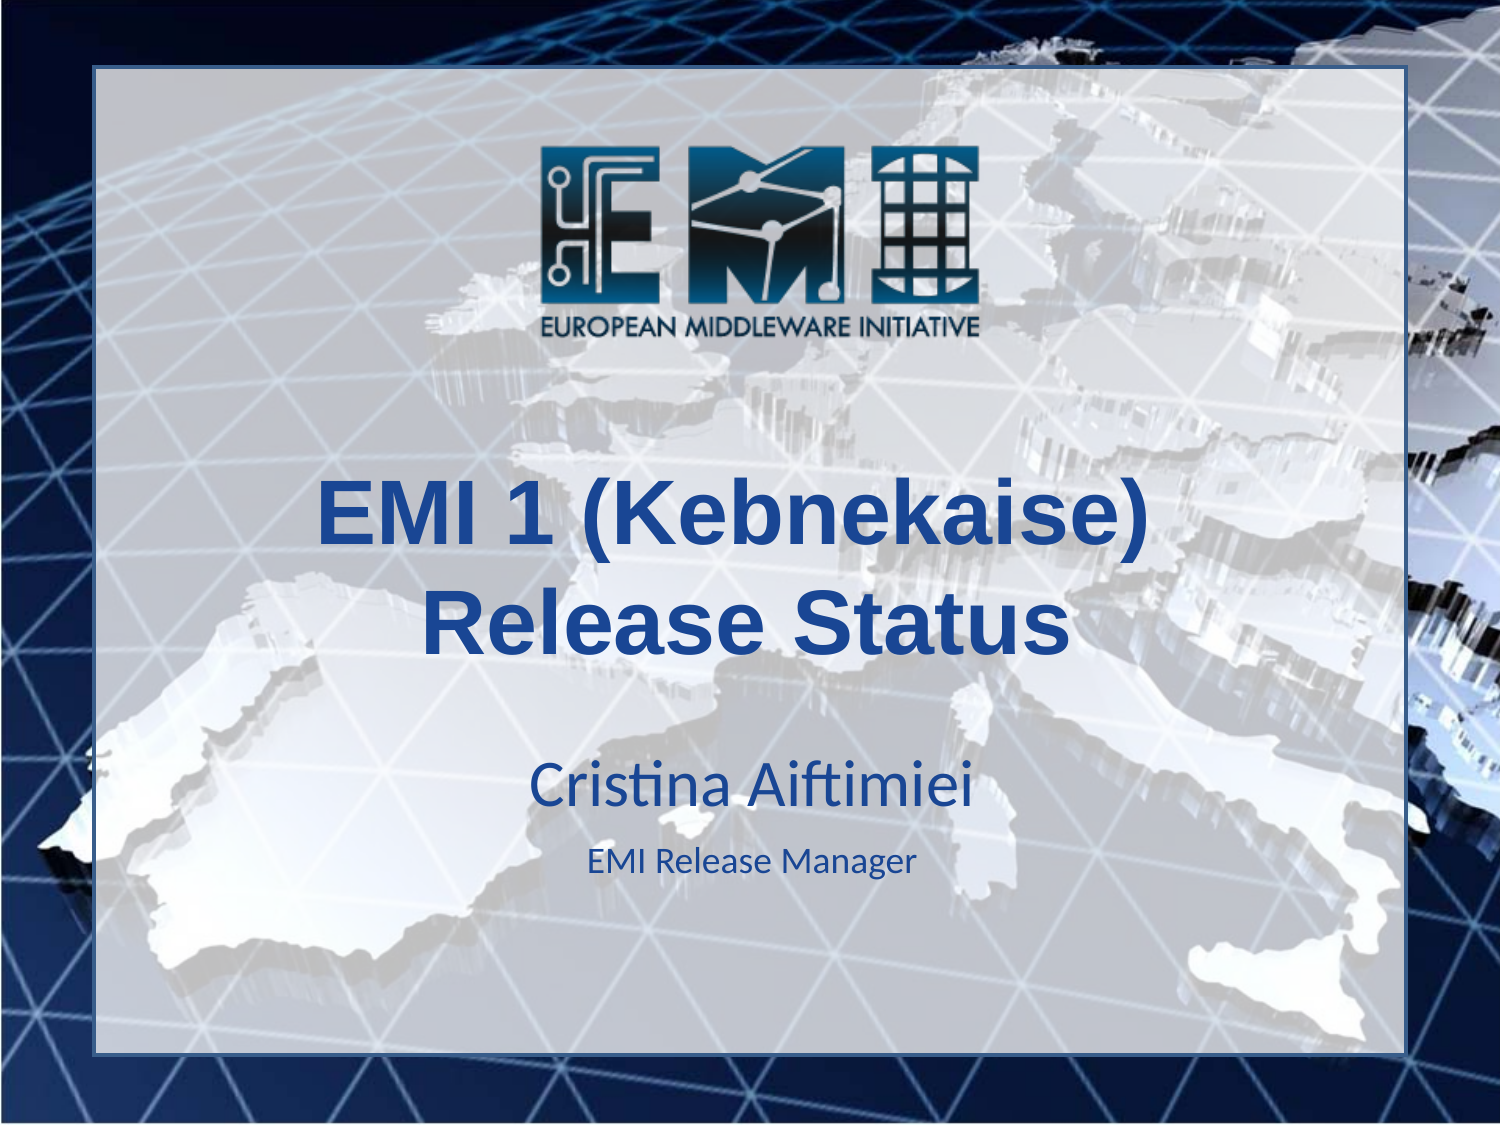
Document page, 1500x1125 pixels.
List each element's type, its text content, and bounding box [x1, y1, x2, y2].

title EMI 1 (Kebnekaise) Release Status [109, 445, 1385, 687]
picture [0, 0, 1500, 1125]
text_box Cristina Aiftimiei EMI Release Manager [224, 732, 1280, 1020]
